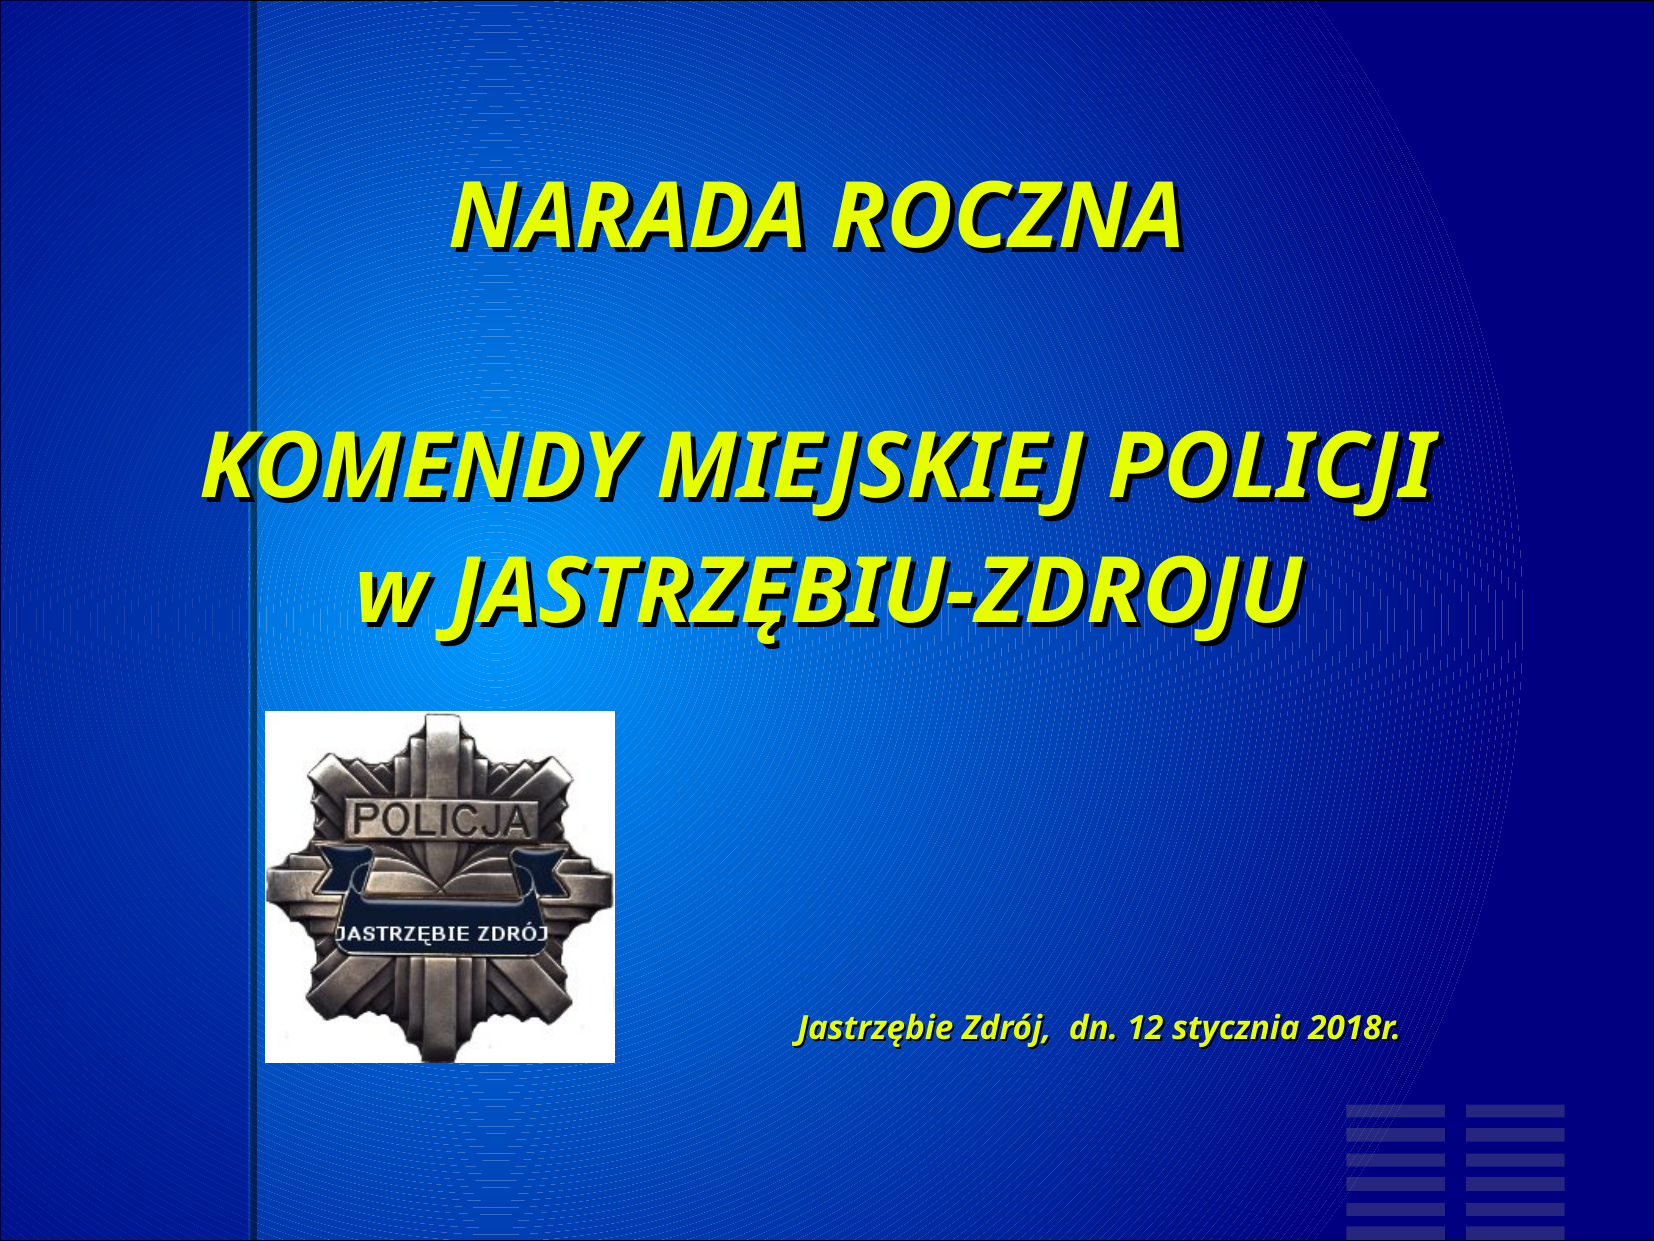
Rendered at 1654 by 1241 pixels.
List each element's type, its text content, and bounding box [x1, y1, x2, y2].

list Jastrzębie Zdrój, dn. 12 stycznia 2018r. [797, 1003, 1533, 1126]
title NARADA ROCZNA KOMENDY MIEJSKIEJ POLICJI w JASTRZĘBIU-ZDROJU [123, 39, 1536, 1010]
picture [265, 711, 615, 1063]
